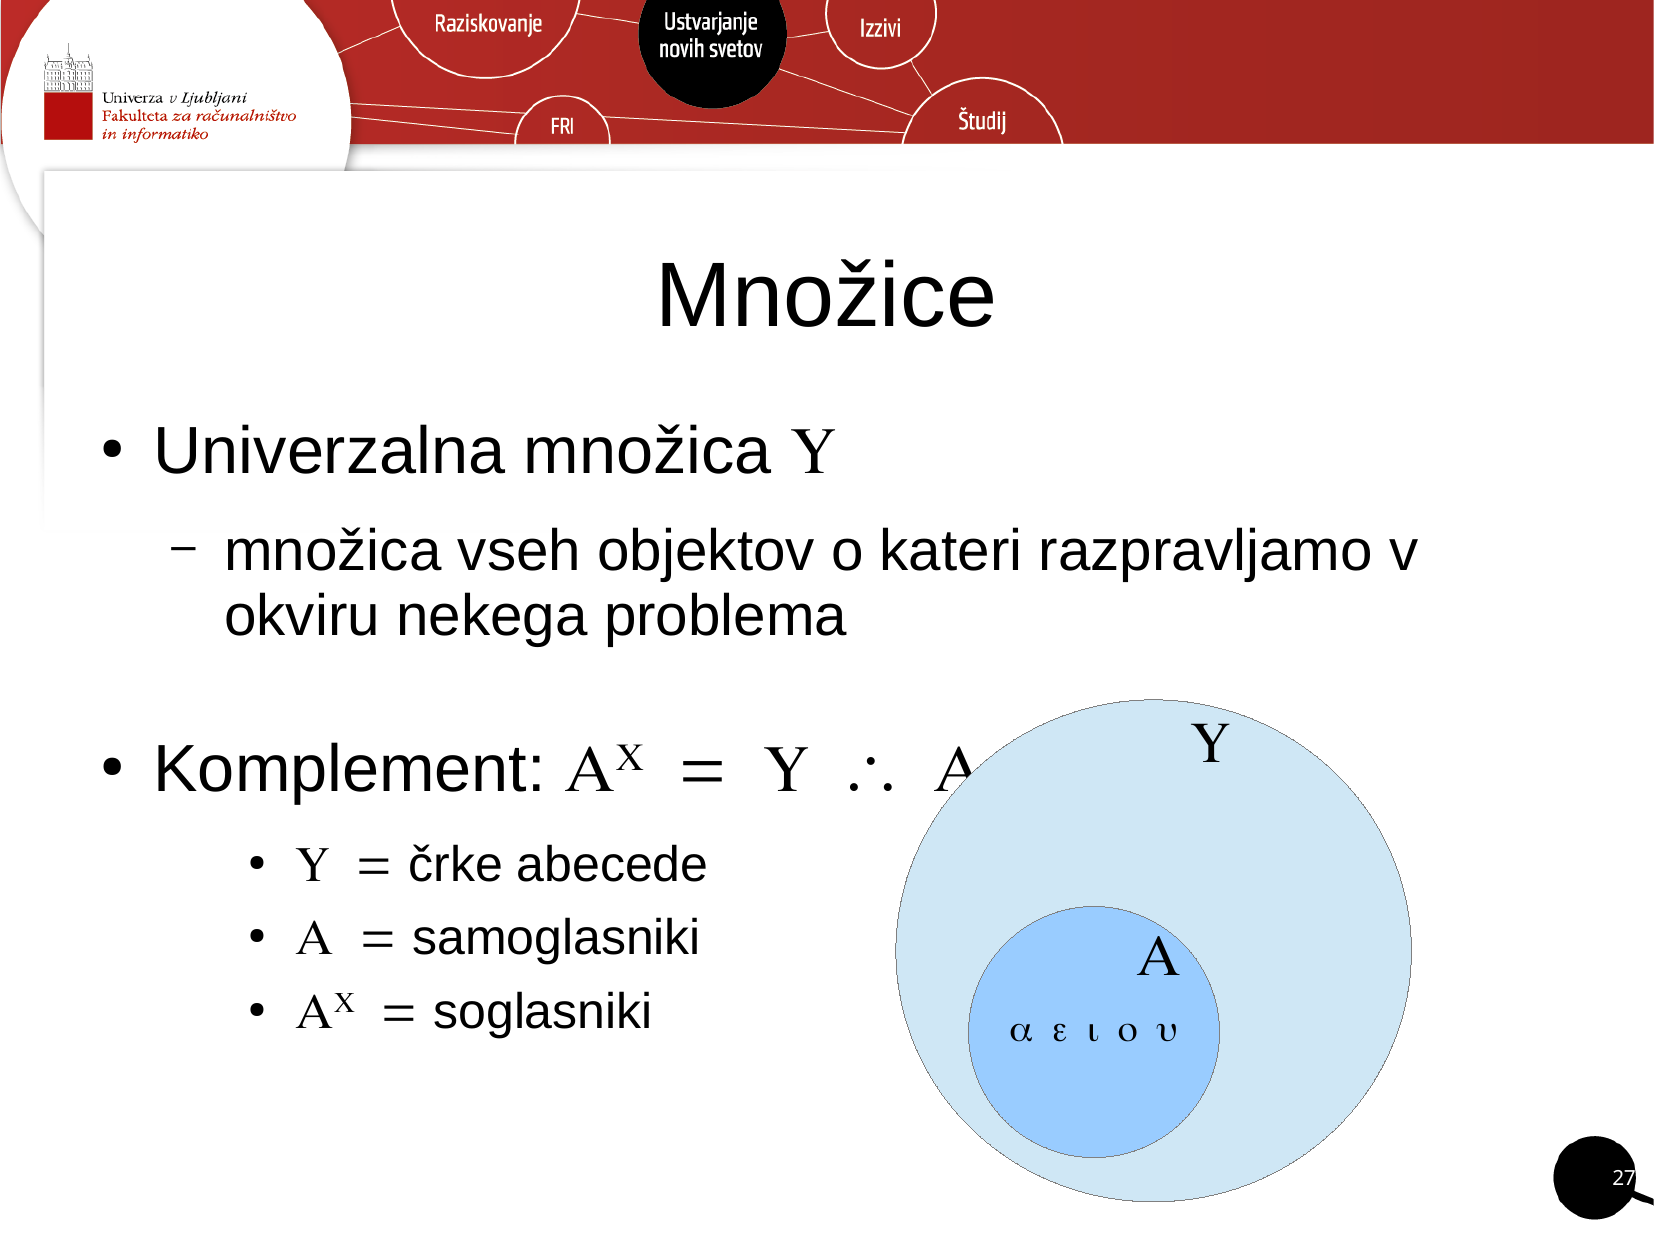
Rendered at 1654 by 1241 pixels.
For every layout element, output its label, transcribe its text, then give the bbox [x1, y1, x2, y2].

list Univerzalna množica U množica vseh objektov o kateri razpravljamo v okviru nekega problema Komplement: AC = U \ A U = črke abecede A = samoglasniki AC = soglasniki [82, 413, 1538, 1123]
text_box <številka> [1582, 1145, 1654, 1212]
text_box [895, 699, 1412, 1202]
text_box a e i o u [968, 906, 1220, 1158]
text_box U [1175, 714, 1248, 788]
text_box A [1122, 927, 1194, 1001]
picture [0, 0, 1654, 1241]
title Množice [82, 191, 1571, 399]
